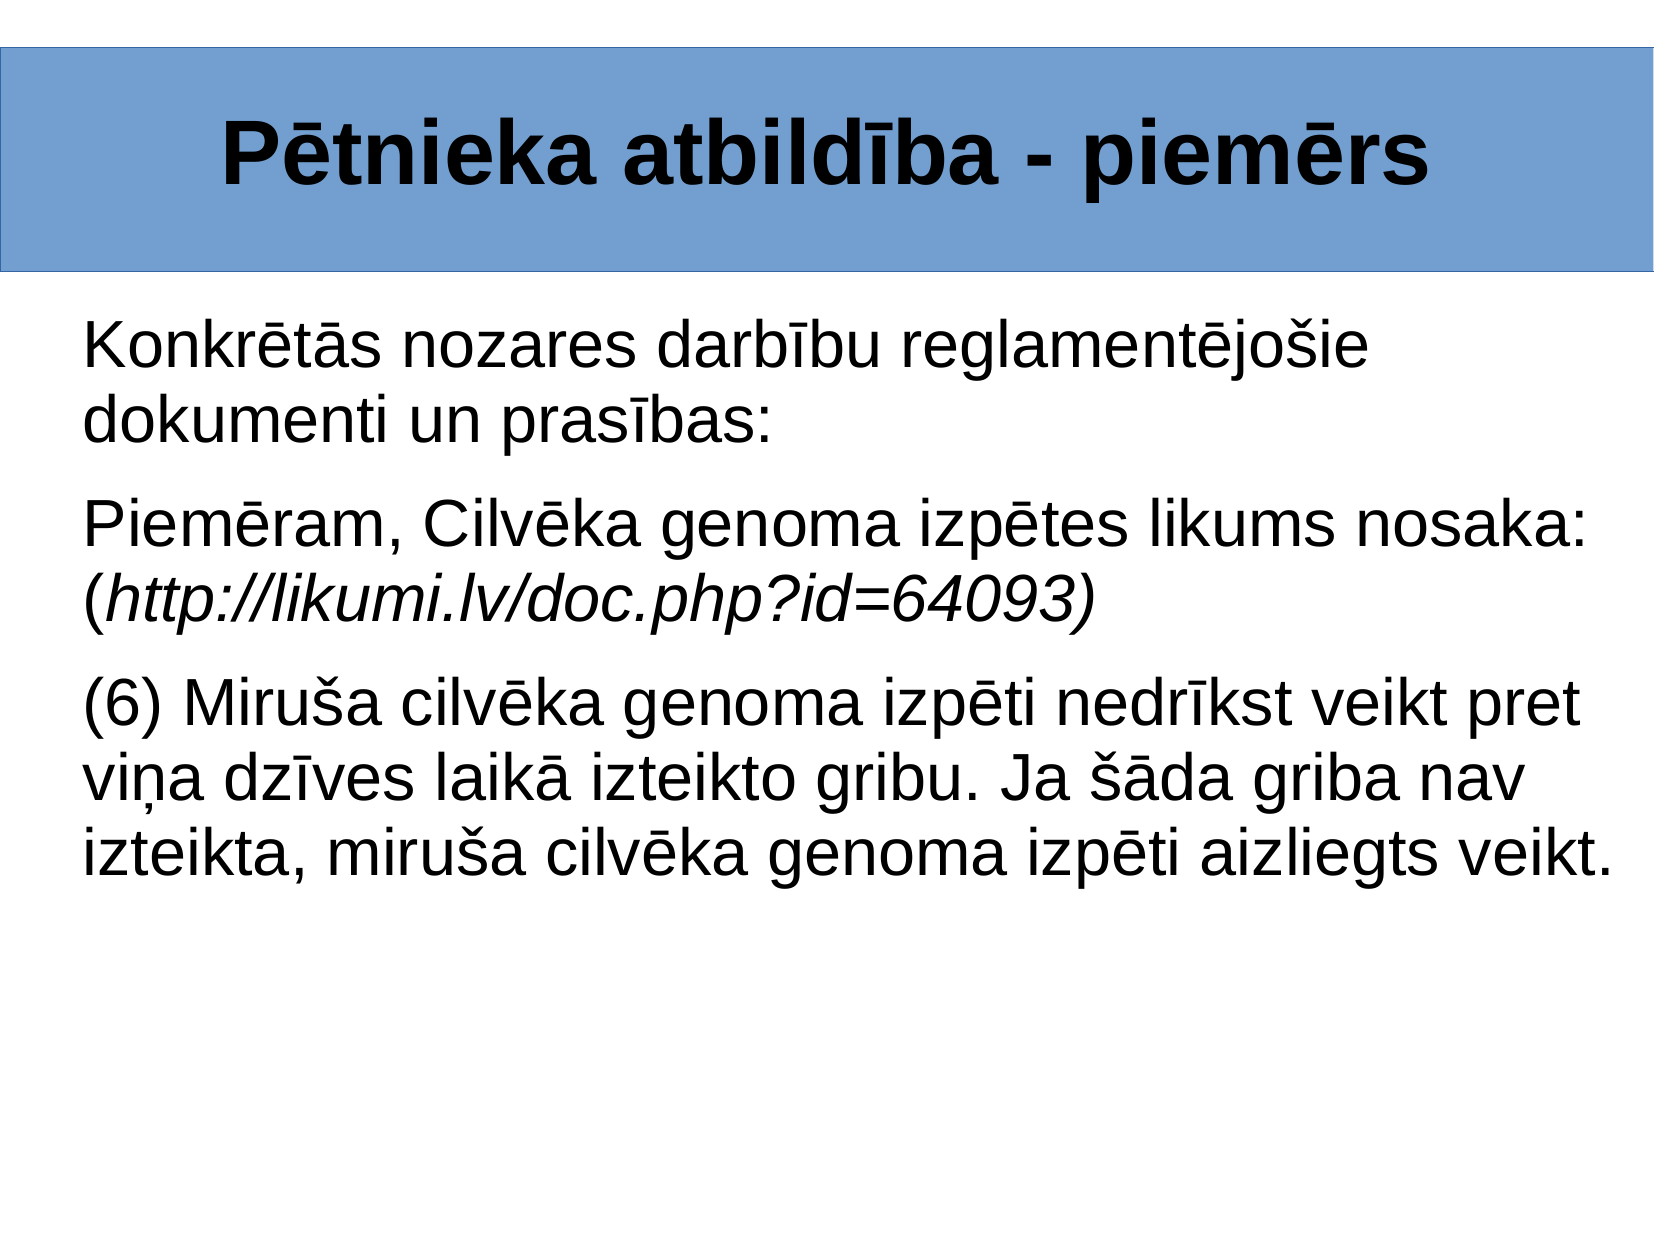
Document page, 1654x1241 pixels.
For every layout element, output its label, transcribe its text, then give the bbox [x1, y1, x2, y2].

text_box [0, 47, 1654, 272]
list Konkrētās nozares darbību reglamentējošie dokumenti un prasības: Piemēram, Cilvēka genoma izpētes likums nosaka: (http://likumi.lv/doc.php?id=64093) (6) Miruša cilvēka genoma izpēti nedrīkst veikt pret viņa dzīves laikā izteikto gribu. Ja šāda griba nav izteikta, miruša cilvēka genoma izpēti aizliegts veikt. [82, 307, 1619, 1099]
title Pētnieka atbildība - piemērs [82, 49, 1571, 257]
